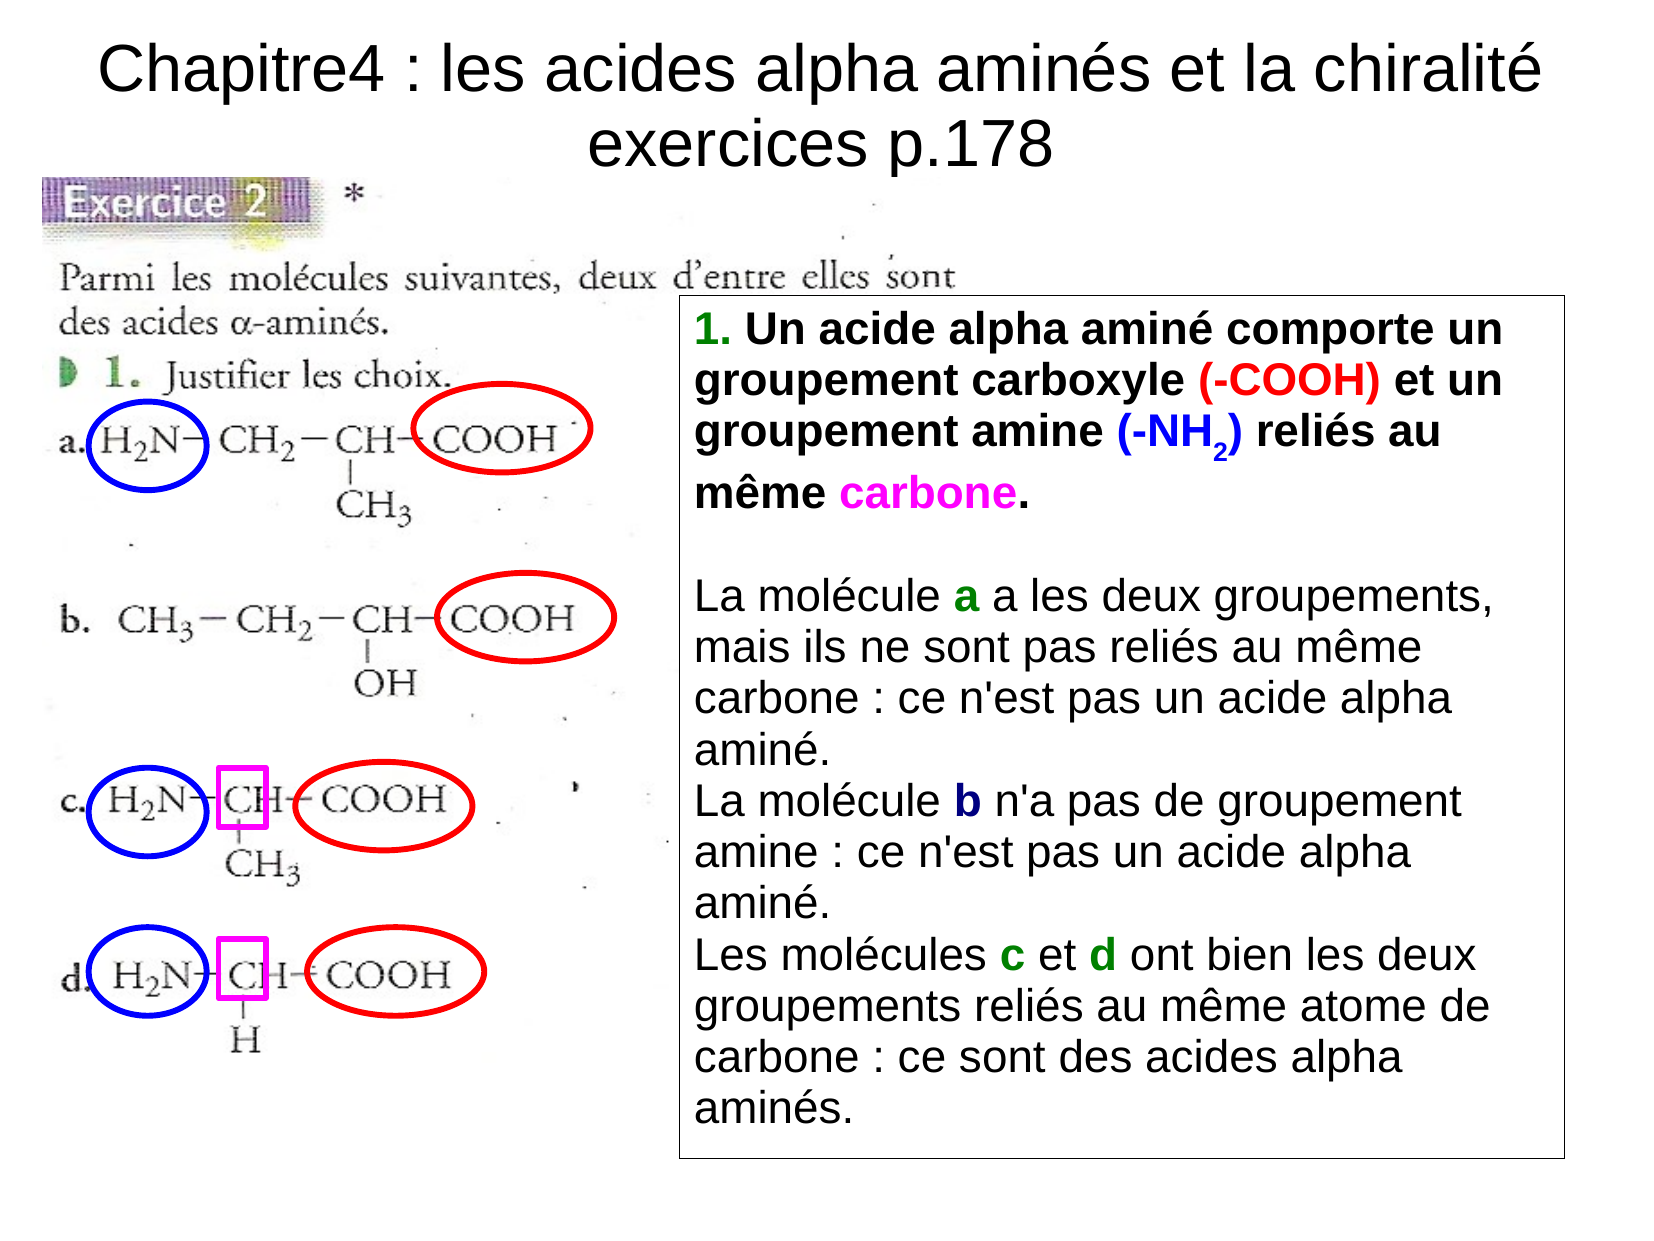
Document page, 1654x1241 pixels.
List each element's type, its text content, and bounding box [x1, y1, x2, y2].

picture [42, 177, 975, 1063]
title Chapitre4 : les acides alpha aminés et la chiralité exercices p.178 [76, 5, 1565, 207]
text_box 1. Un acide alpha aminé comporte un groupement carboxyle (-COOH) et un groupement amine (-NH2) reliés au même carbone. La molécule a a les deux groupements, mais ils ne sont pas reliés au même carbone : ce n'est pas un acide alpha aminé. La molécule b n'a pas de groupement amine : ce n'est pas un acide alpha aminé. Les molécules c et d ont bien les deux groupements reliés au même atome de carbone : ce sont des acides alpha aminés. [679, 295, 1565, 1159]
